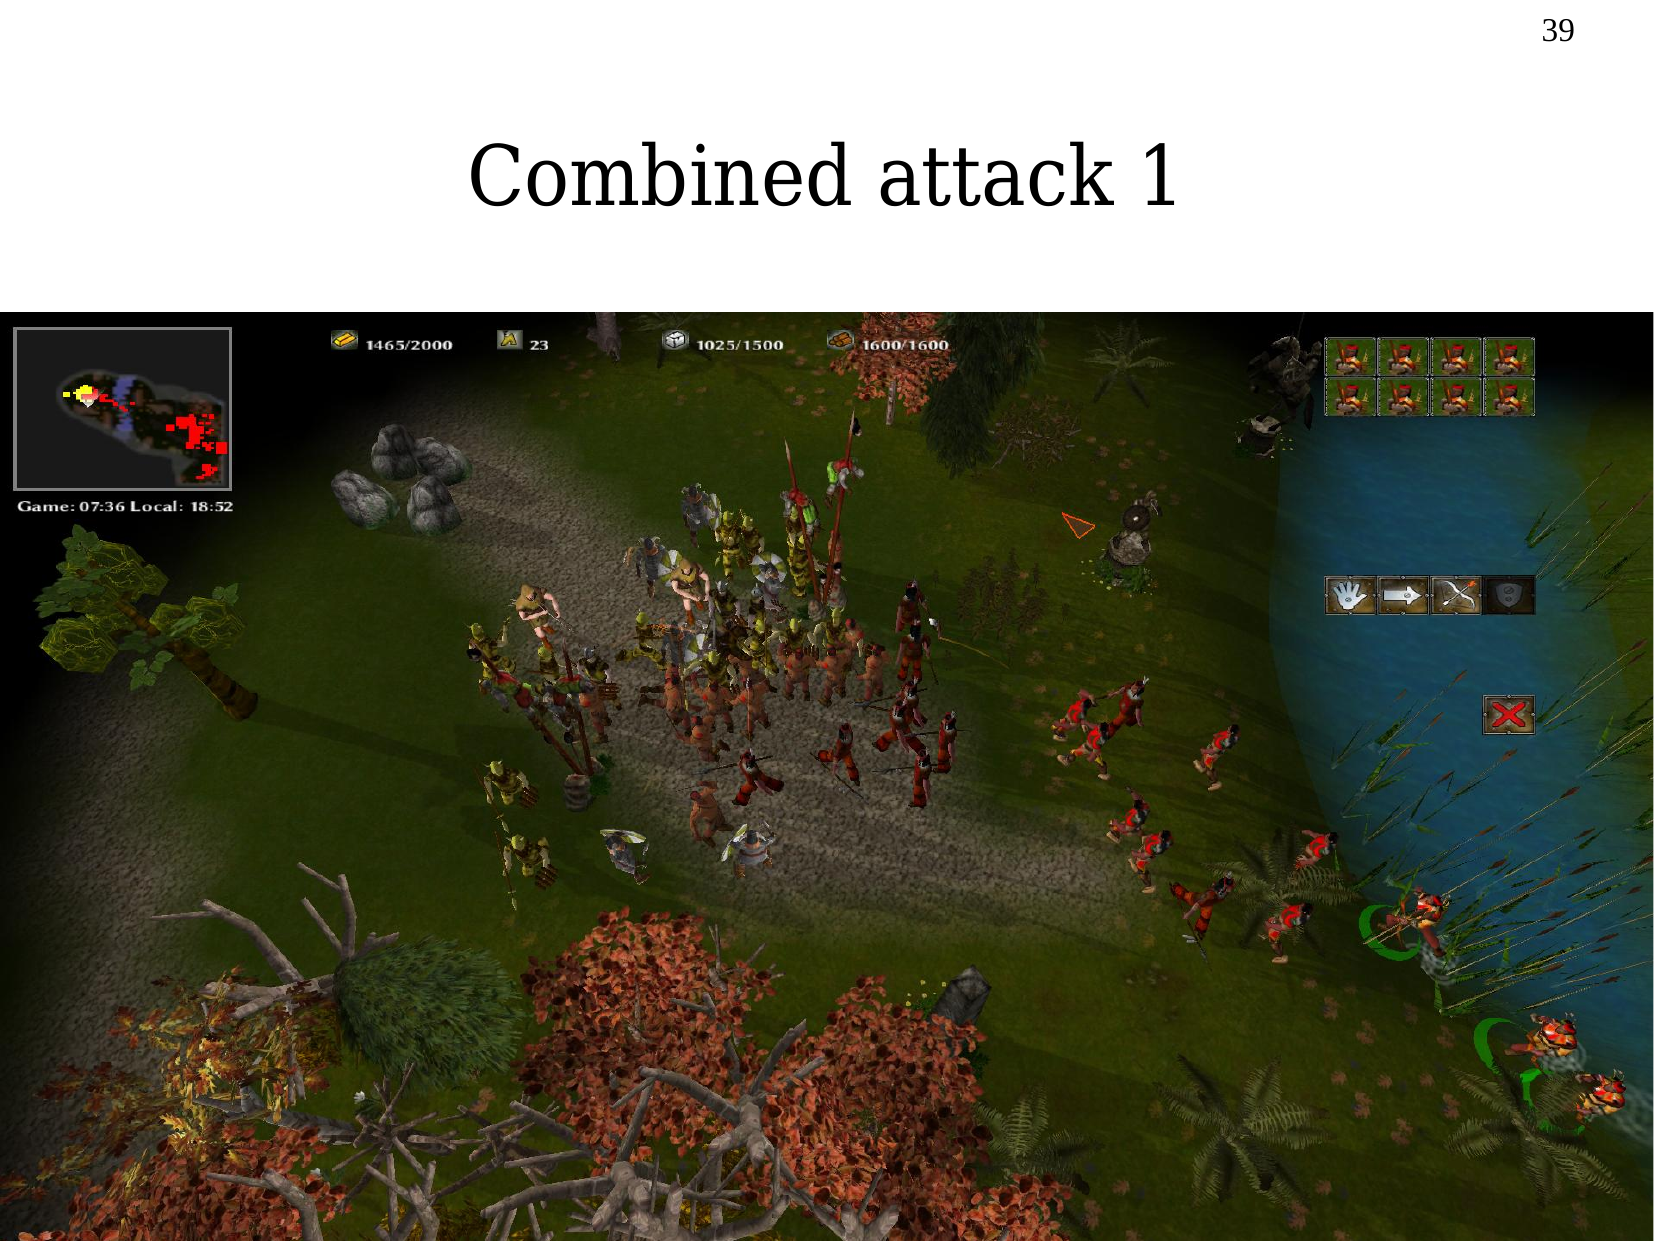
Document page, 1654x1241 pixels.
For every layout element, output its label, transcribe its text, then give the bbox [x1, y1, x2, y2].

title Combined attack 1 [82, 49, 1571, 257]
picture [0, 312, 1654, 1241]
